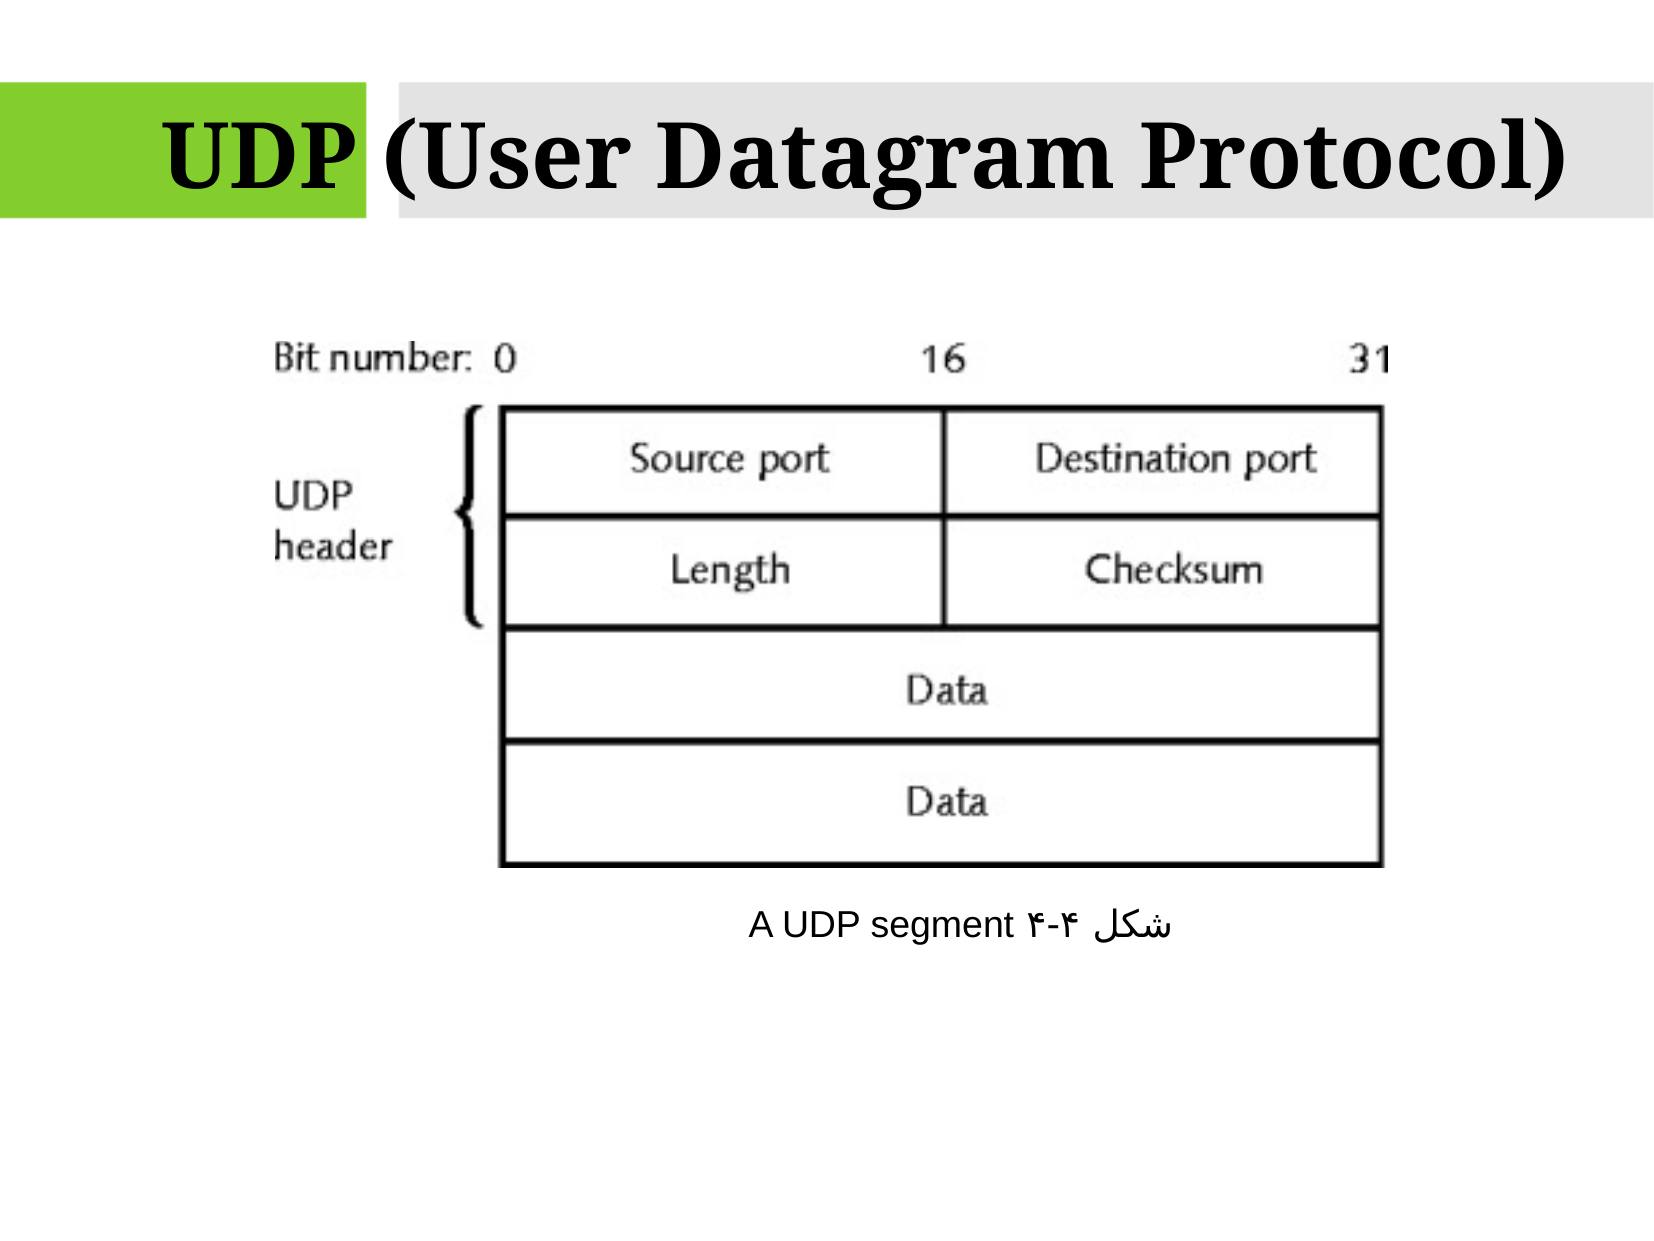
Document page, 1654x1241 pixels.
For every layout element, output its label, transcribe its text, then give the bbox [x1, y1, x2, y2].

title UDP (User Datagram Protocol) [82, 49, 1571, 257]
text_box شکل ۴-۴ A UDP segment [262, 891, 1188, 953]
picture [0, 0, 1654, 1241]
